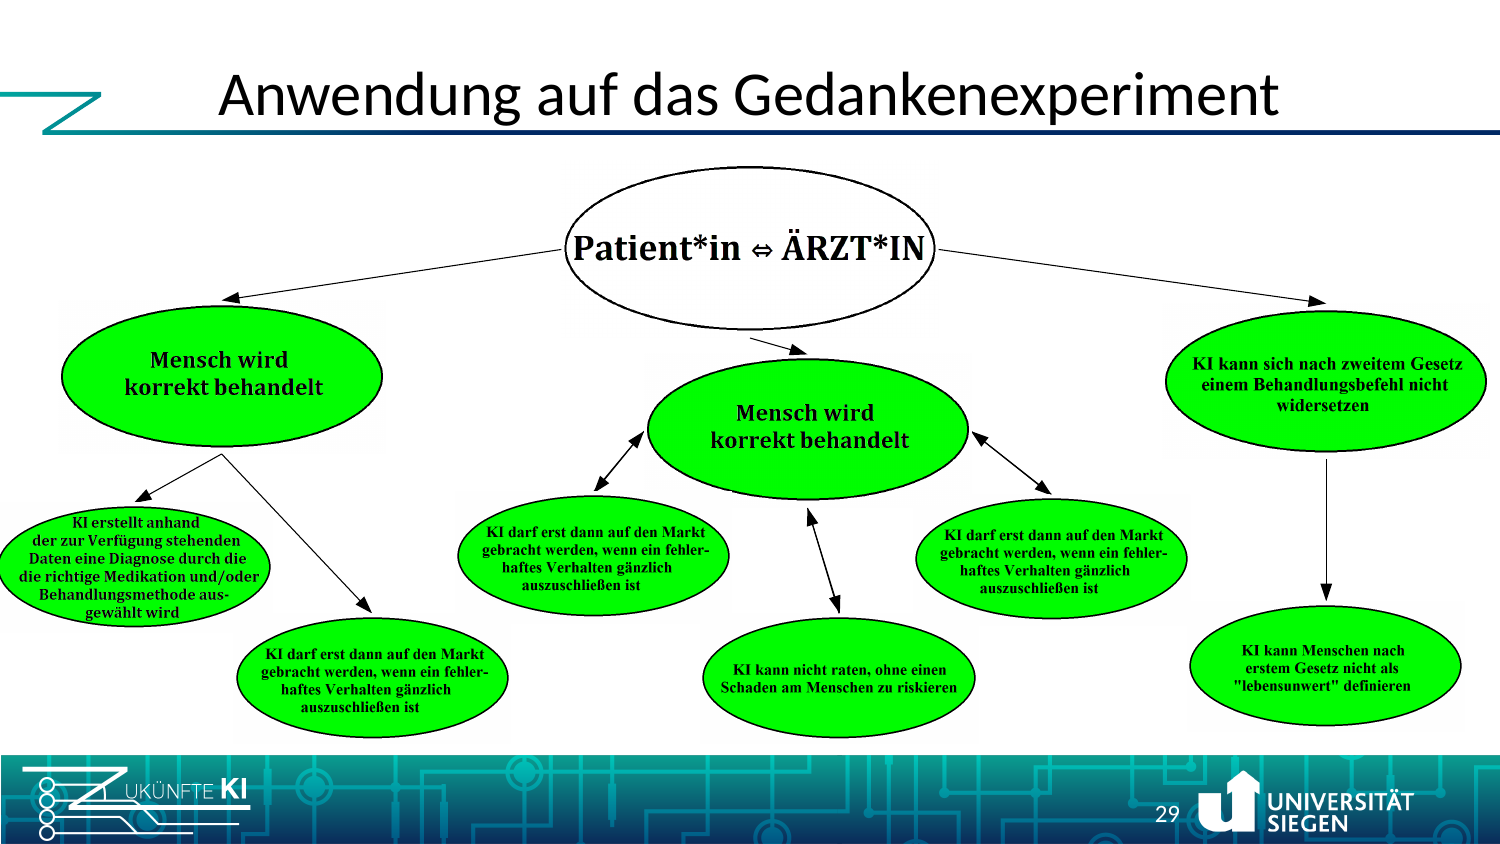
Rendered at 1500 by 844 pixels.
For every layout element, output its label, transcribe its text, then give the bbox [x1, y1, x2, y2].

text_box [1139, 790, 1490, 836]
picture [58, 300, 386, 454]
picture [561, 160, 939, 339]
picture [1162, 303, 1490, 459]
picture [0, 353, 1465, 744]
title Anwendung auf das Gedankenexperiment [75, 20, 1426, 161]
